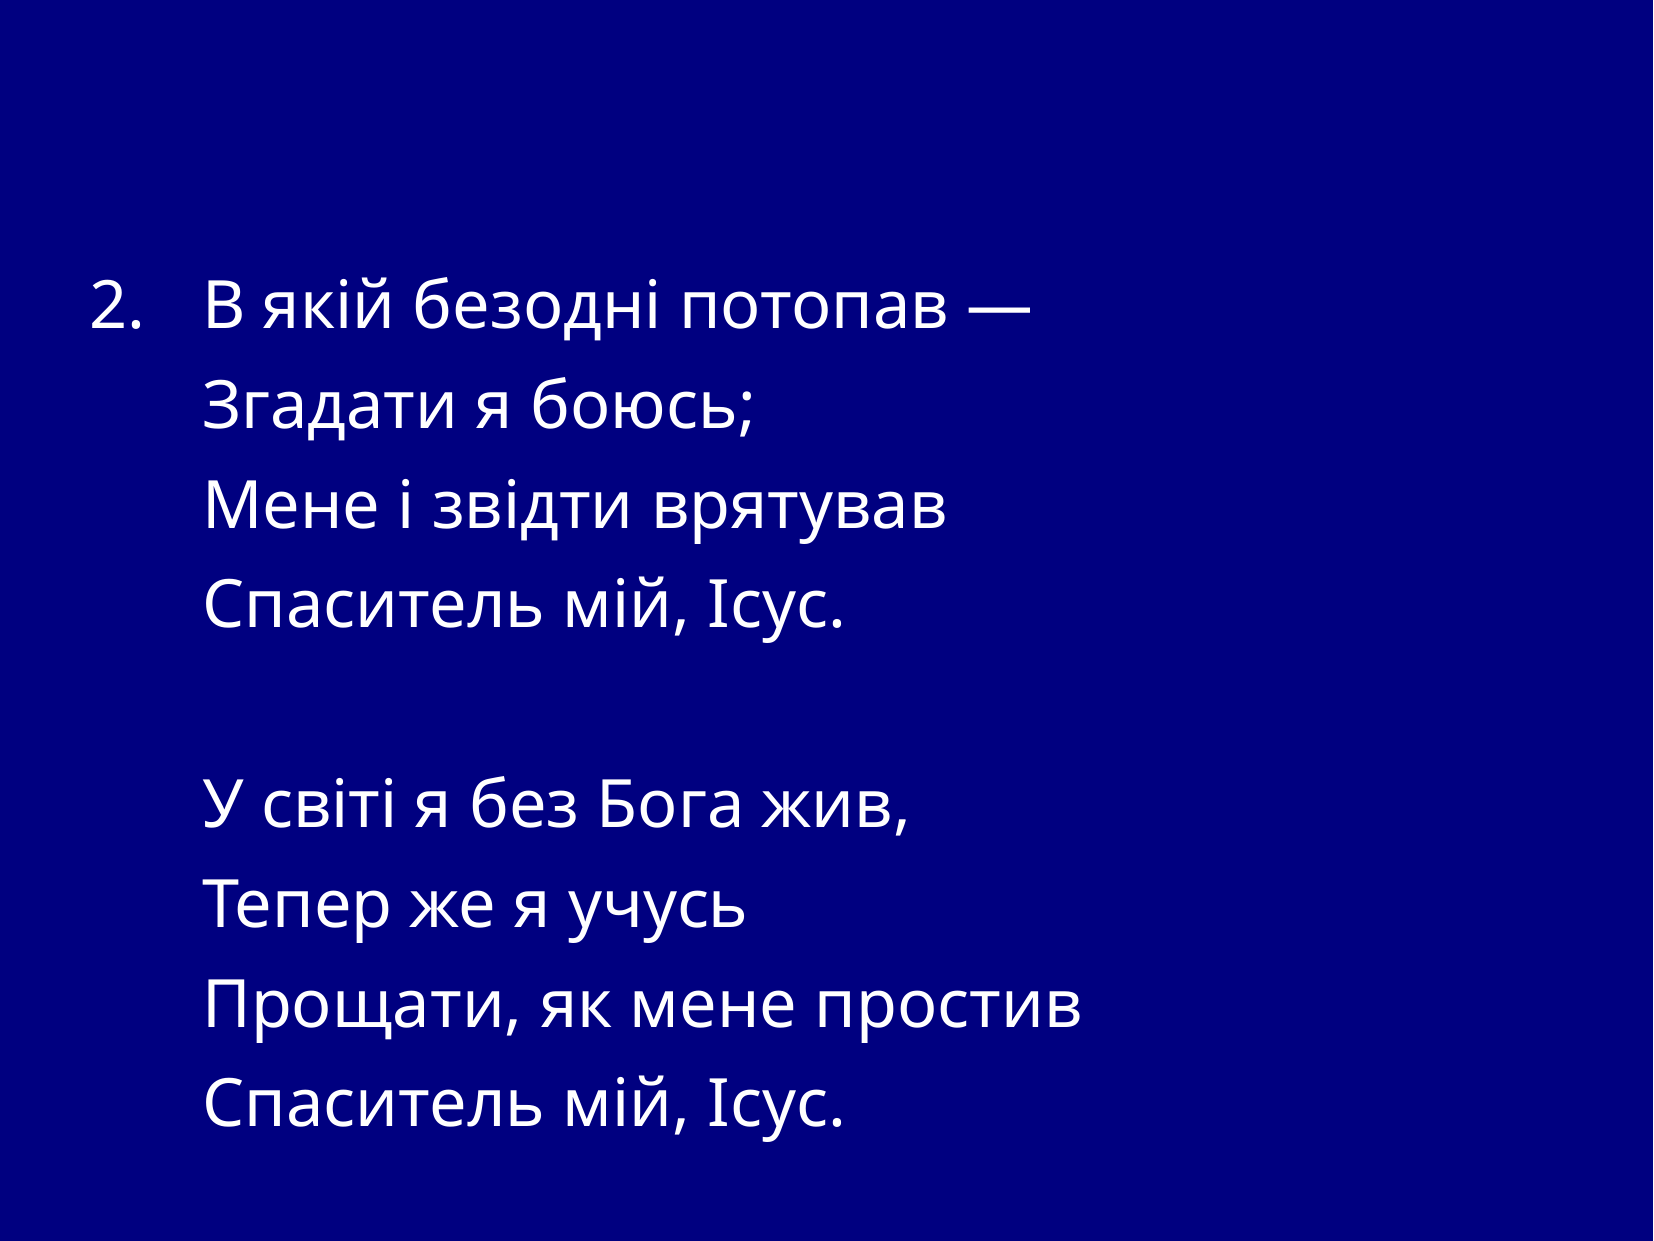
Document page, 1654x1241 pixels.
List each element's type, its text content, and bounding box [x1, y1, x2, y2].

text_box 2. В якій безодні потопав ― Згадати я боюсь; Мене і звідти врятував Спаситель мій, Ісус. У світі я без Бога жив, Тепер же я учусь Прощати, як мене простив Спаситель мій, Ісус. [75, 150, 1576, 1163]
